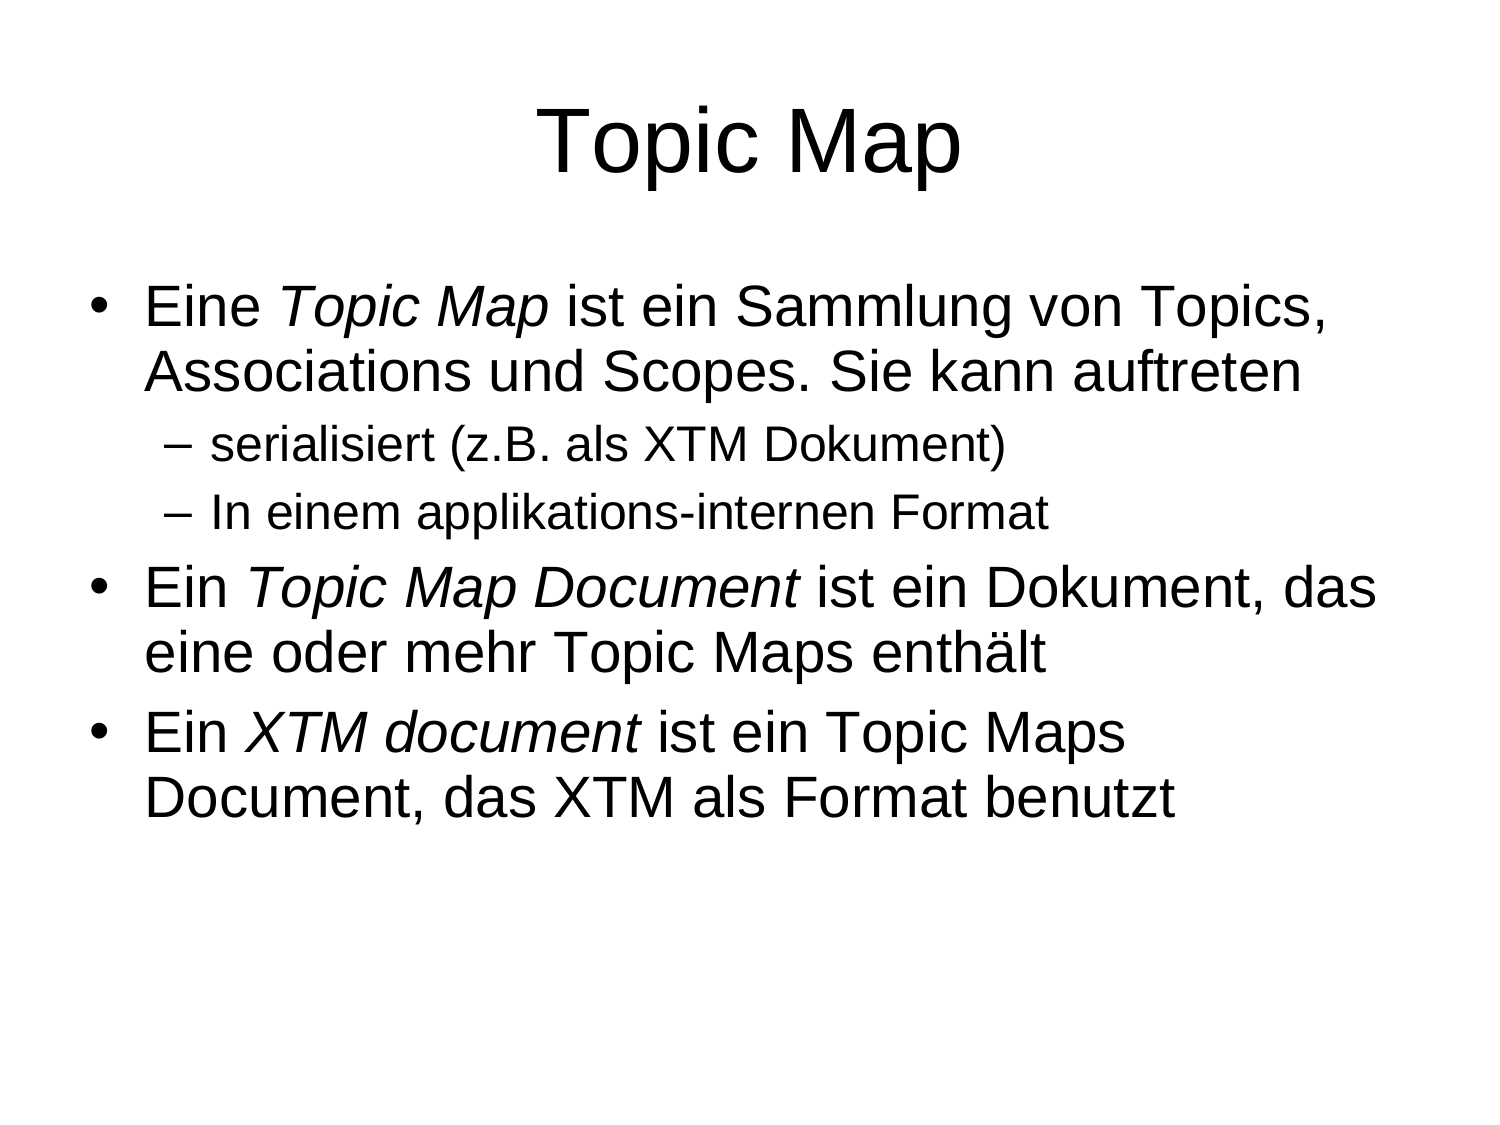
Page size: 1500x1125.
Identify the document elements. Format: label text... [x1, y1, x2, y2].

list Eine Topic Map ist ein Sammlung von Topics, Associations und Scopes. Sie kann auftreten serialisiert (z.B. als XTM Dokument) In einem applikations-internen Format Ein Topic Map Document ist ein Dokument, das eine oder mehr Topic Maps enthält Ein XTM document ist ein Topic Maps Document, das XTM als Format benutzt [75, 262, 1426, 1006]
title Topic Map [75, 45, 1426, 233]
